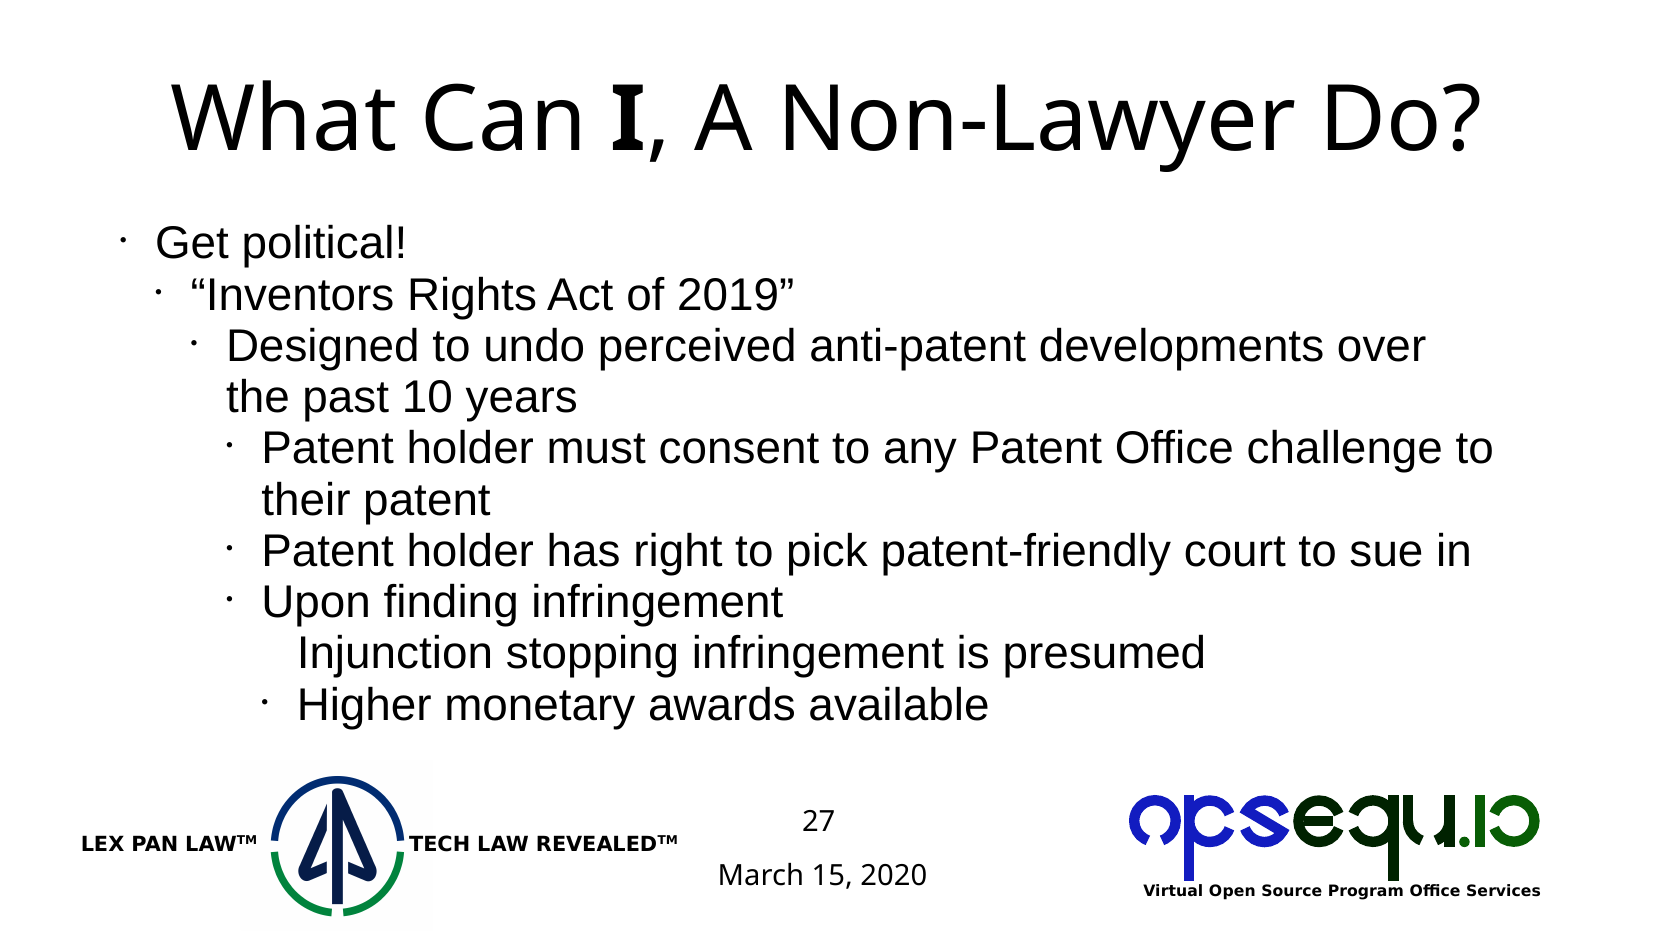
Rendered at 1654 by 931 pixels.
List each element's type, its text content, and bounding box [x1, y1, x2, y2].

picture [240, 760, 433, 931]
text_box Get political! “Inventors Rights Act of 2019” Designed to undo perceived anti-patent developments over the past 10 years Patent holder must consent to any Patent Office challenge to their patent Patent holder has right to pick patent-friendly court to sue in Upon finding infringement Injunction stopping infringement is presumed Higher monetary awards available [105, 210, 1516, 738]
title What Can I, A Non-Lawyer Do? [82, 37, 1571, 193]
